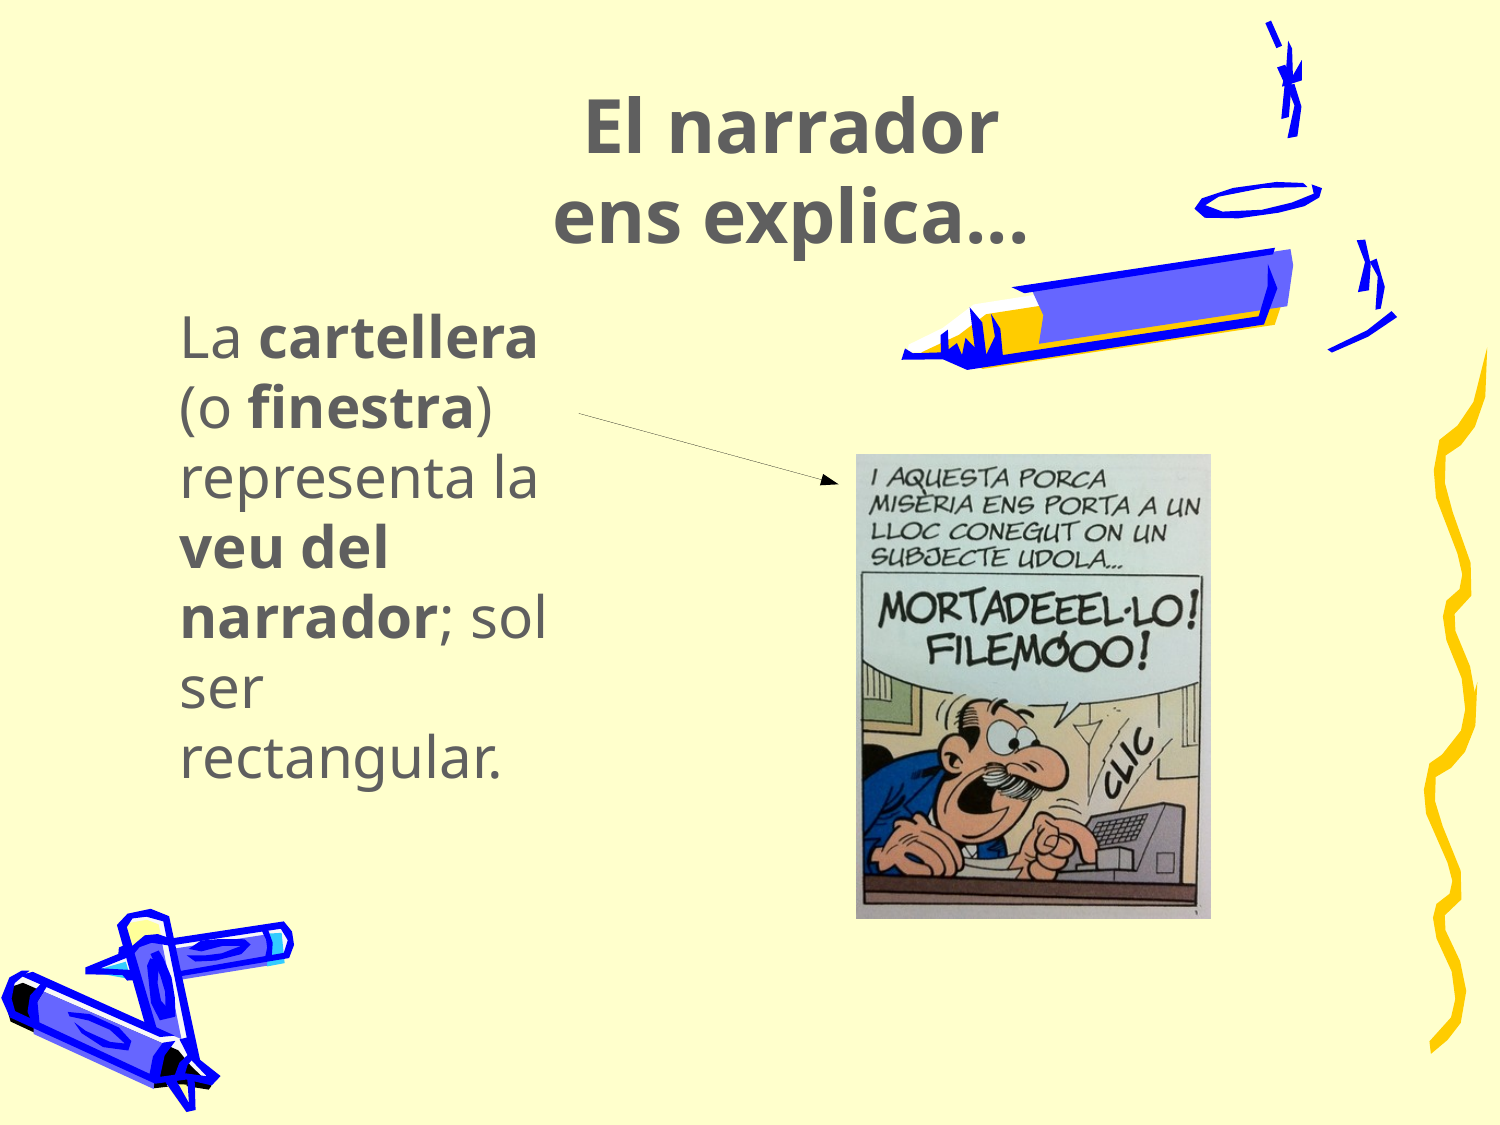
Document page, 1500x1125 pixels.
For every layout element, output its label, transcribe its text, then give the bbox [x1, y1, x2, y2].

text_box La cartellera (o finestra) representa la veu del narrador; sol ser rectangular. [164, 292, 579, 848]
picture [856, 454, 1211, 919]
text_box El narrador ens explica... [519, 70, 1063, 266]
